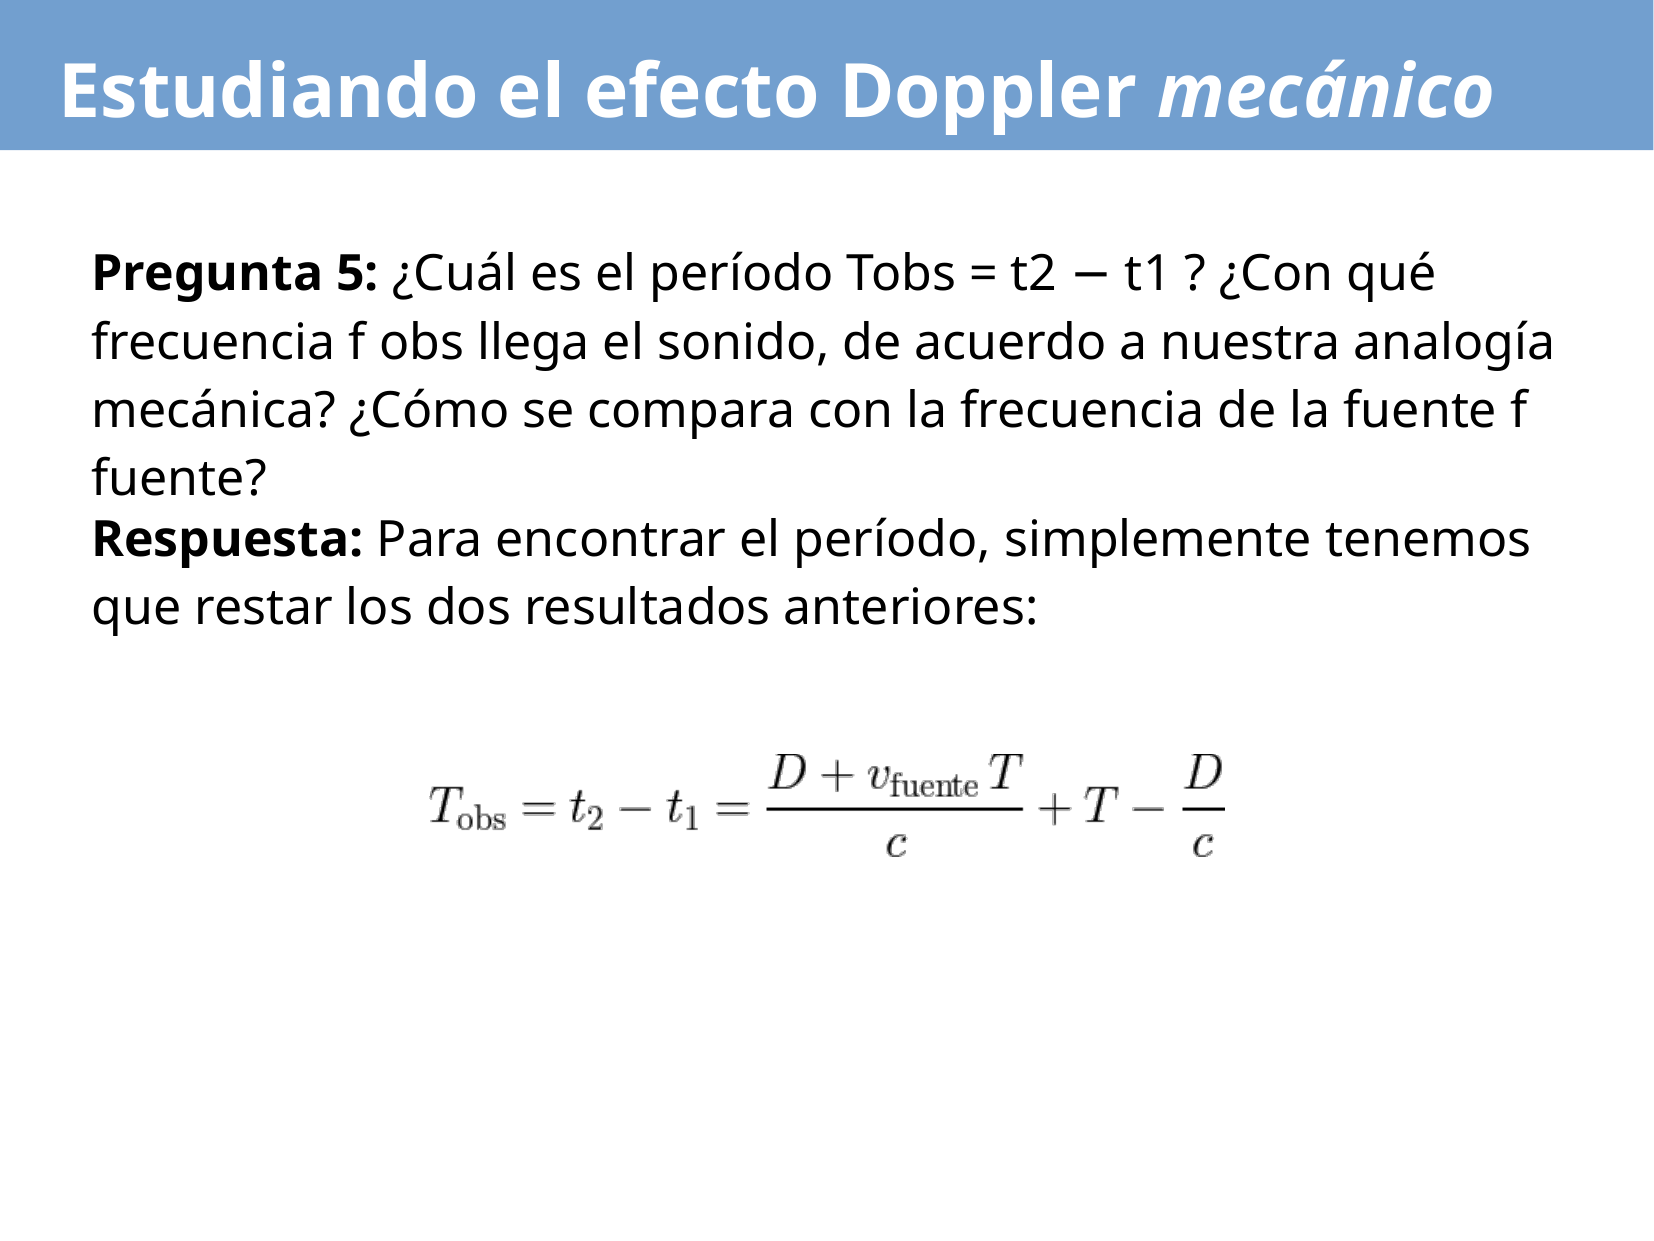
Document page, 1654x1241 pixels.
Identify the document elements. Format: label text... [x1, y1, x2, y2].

text_box Pregunta 5: ¿Cuál es el período Tobs = t2 − t1 ? ¿Con qué frecuencia f obs llega el sonido, de acuerdo a nuestra analogía mecánica? ¿Cómo se compara con la frecuencia de la fuente f fuente? [76, 229, 1577, 485]
picture [429, 754, 1225, 857]
text_box Estudiando el efecto Doppler mecánico [44, 30, 1361, 135]
text_box [0, 0, 1654, 151]
text_box Respuesta: Para encontrar el período, simplemente tenemos que restar los dos resultados anteriores: [76, 495, 1577, 631]
